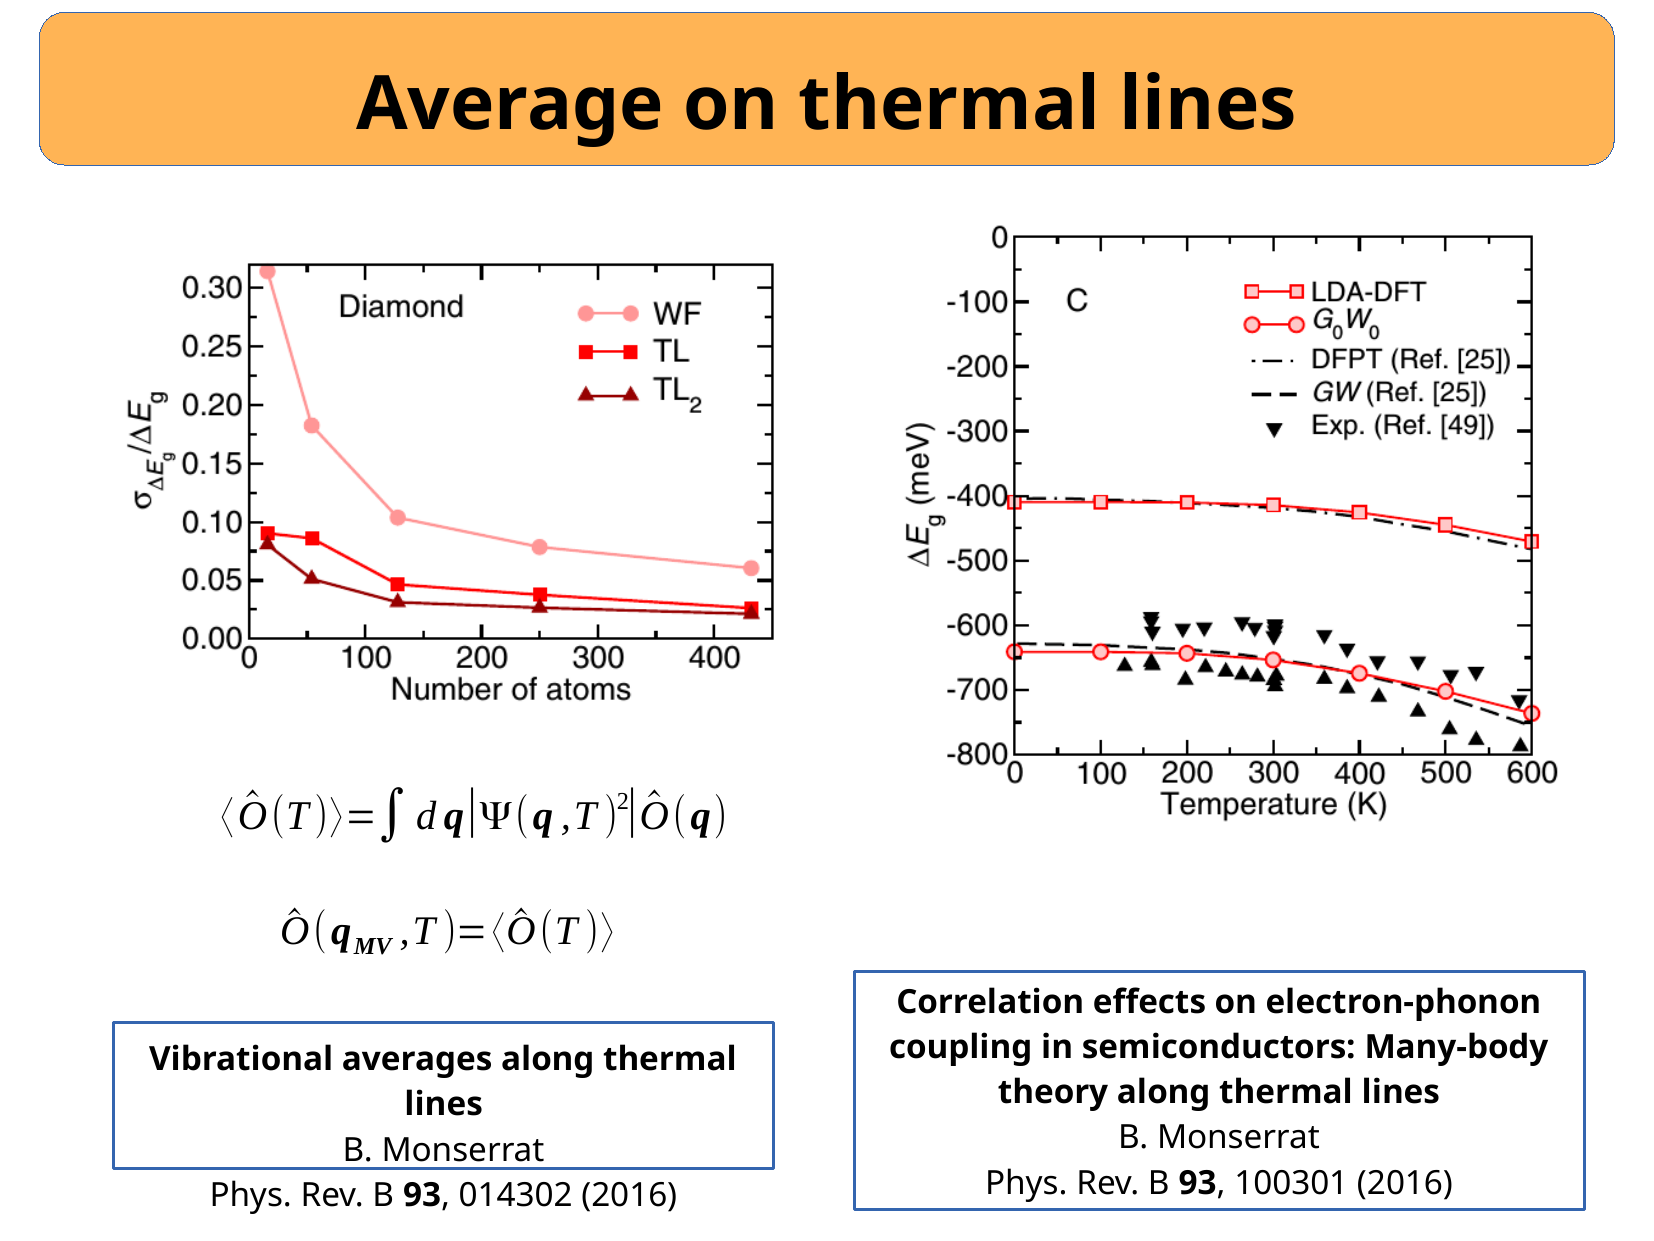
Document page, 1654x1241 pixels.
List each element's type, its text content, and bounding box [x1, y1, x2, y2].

text_box Correlation effects on electron-phonon coupling in semiconductors: Many-body theory along thermal lines B. Monserrat Phys. Rev. B 93, 100301 (2016) [854, 971, 1585, 1186]
text_box Vibrational averages along thermal lines B. Monserrat Phys. Rev. B 93, 014302 (2016) [113, 1027, 774, 1205]
chart [210, 783, 737, 846]
picture [75, 224, 826, 719]
chart [270, 903, 625, 961]
text_box [1571, 12, 1615, 166]
text_box [39, 12, 82, 166]
title Average on thermal lines [82, 0, 1571, 205]
picture [855, 188, 1606, 841]
